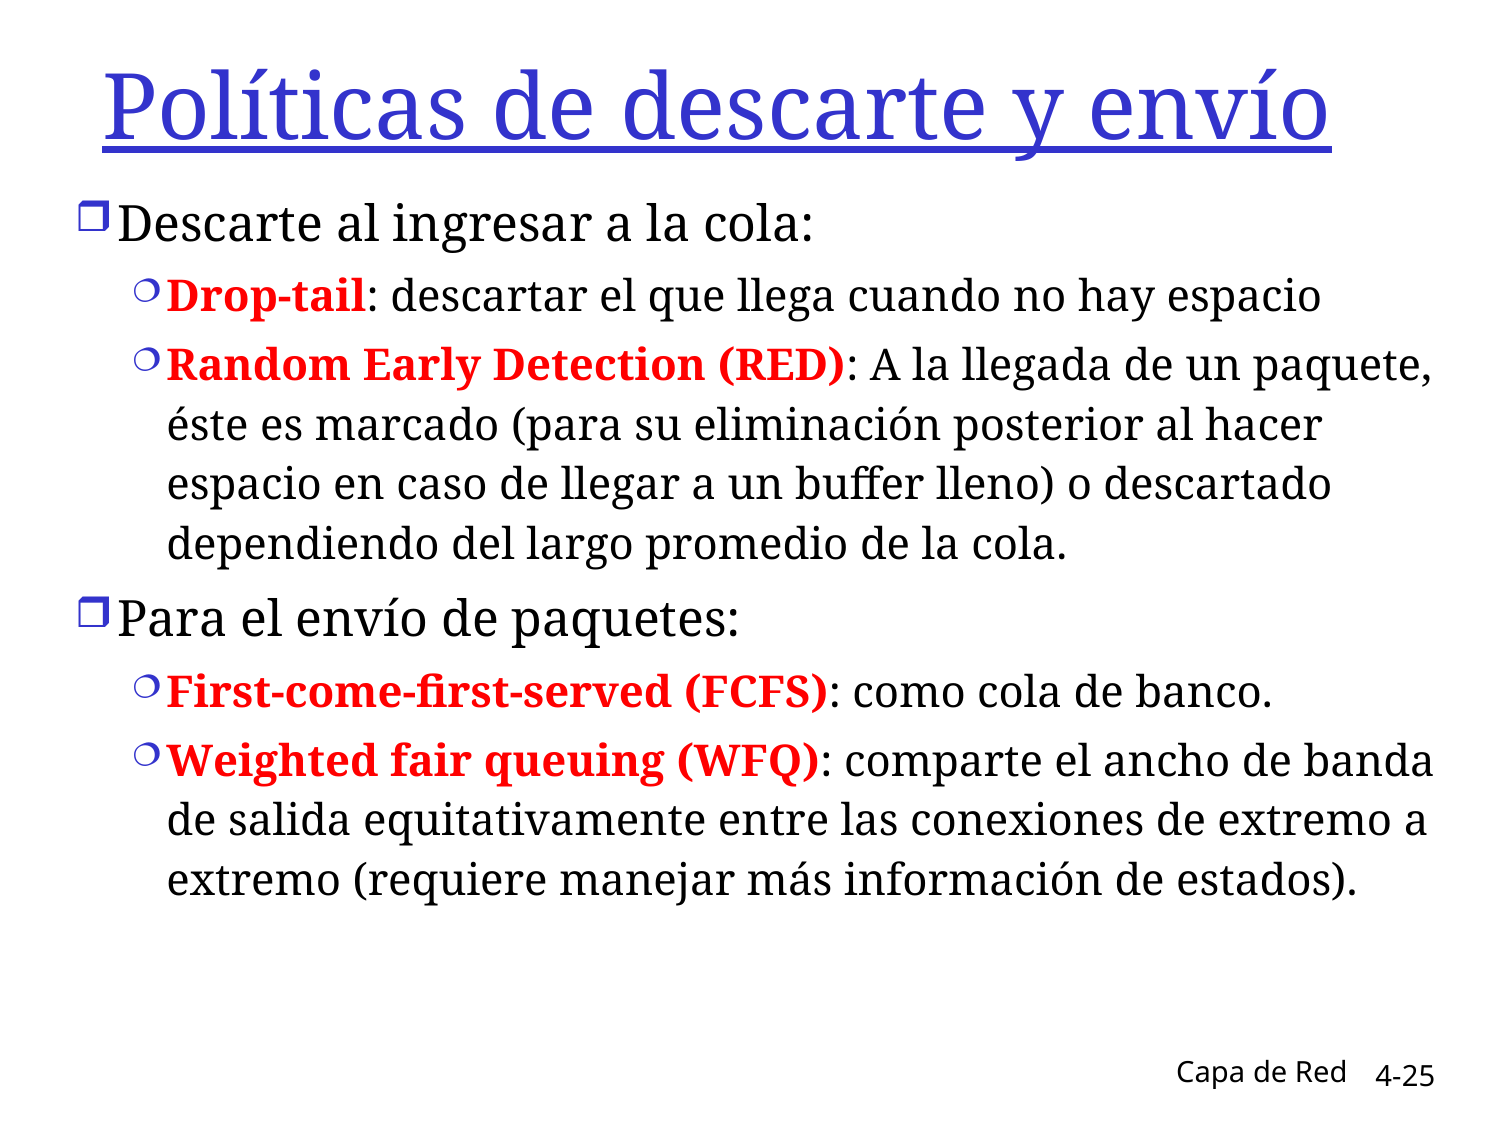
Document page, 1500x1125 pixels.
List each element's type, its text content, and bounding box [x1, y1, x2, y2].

list Descarte al ingresar a la cola: Drop-tail: descartar el que llega cuando no hay espacio Random Early Detection (RED): A la llegada de un paquete, éste es marcado (para su eliminación posterior al hacer espacio en caso de llegar a un buffer lleno) o descartado dependiendo del largo promedio de la cola. Para el envío de paquetes: First-come-first-served (FCFS): como cola de banco. Weighted fair queuing (WFQ): comparte el ancho de banda de salida equitativamente entre las conexiones de extremo a extremo (requiere manejar más información de estados). [75, 187, 1463, 954]
title Políticas de descarte y envío [87, 23, 1426, 187]
